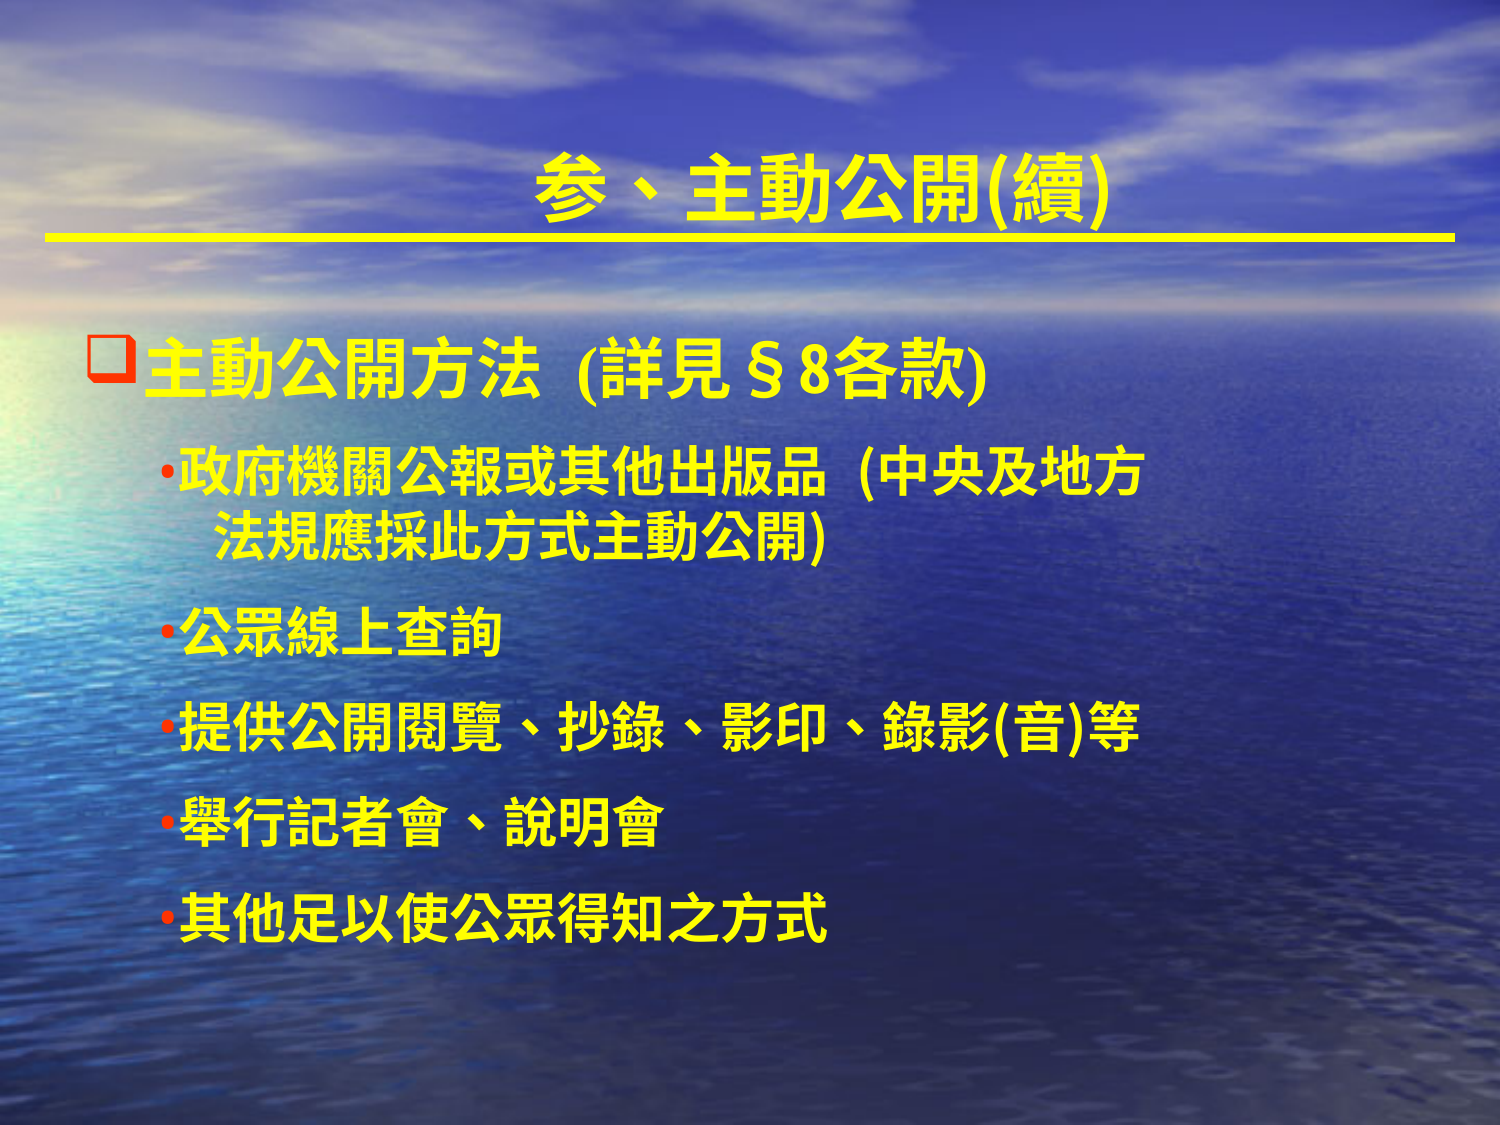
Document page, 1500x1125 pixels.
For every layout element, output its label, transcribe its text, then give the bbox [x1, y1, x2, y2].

picture [0, 0, 1500, 1125]
text_box 参、主動公開(續) [525, 126, 1123, 233]
text_box 主動公開方法 (詳見§8各款) 政府機關公報或其他出版品 (中央及地方 法規應採此方式主動公開) 公眾線上查詢 提供公開閱覽、抄錄、影印、錄影(音)等 舉行記者會、說明會 其他足以使公眾得知之方式 [74, 312, 1450, 964]
text_box 参、主動公開(續) [525, 242, 1123, 247]
